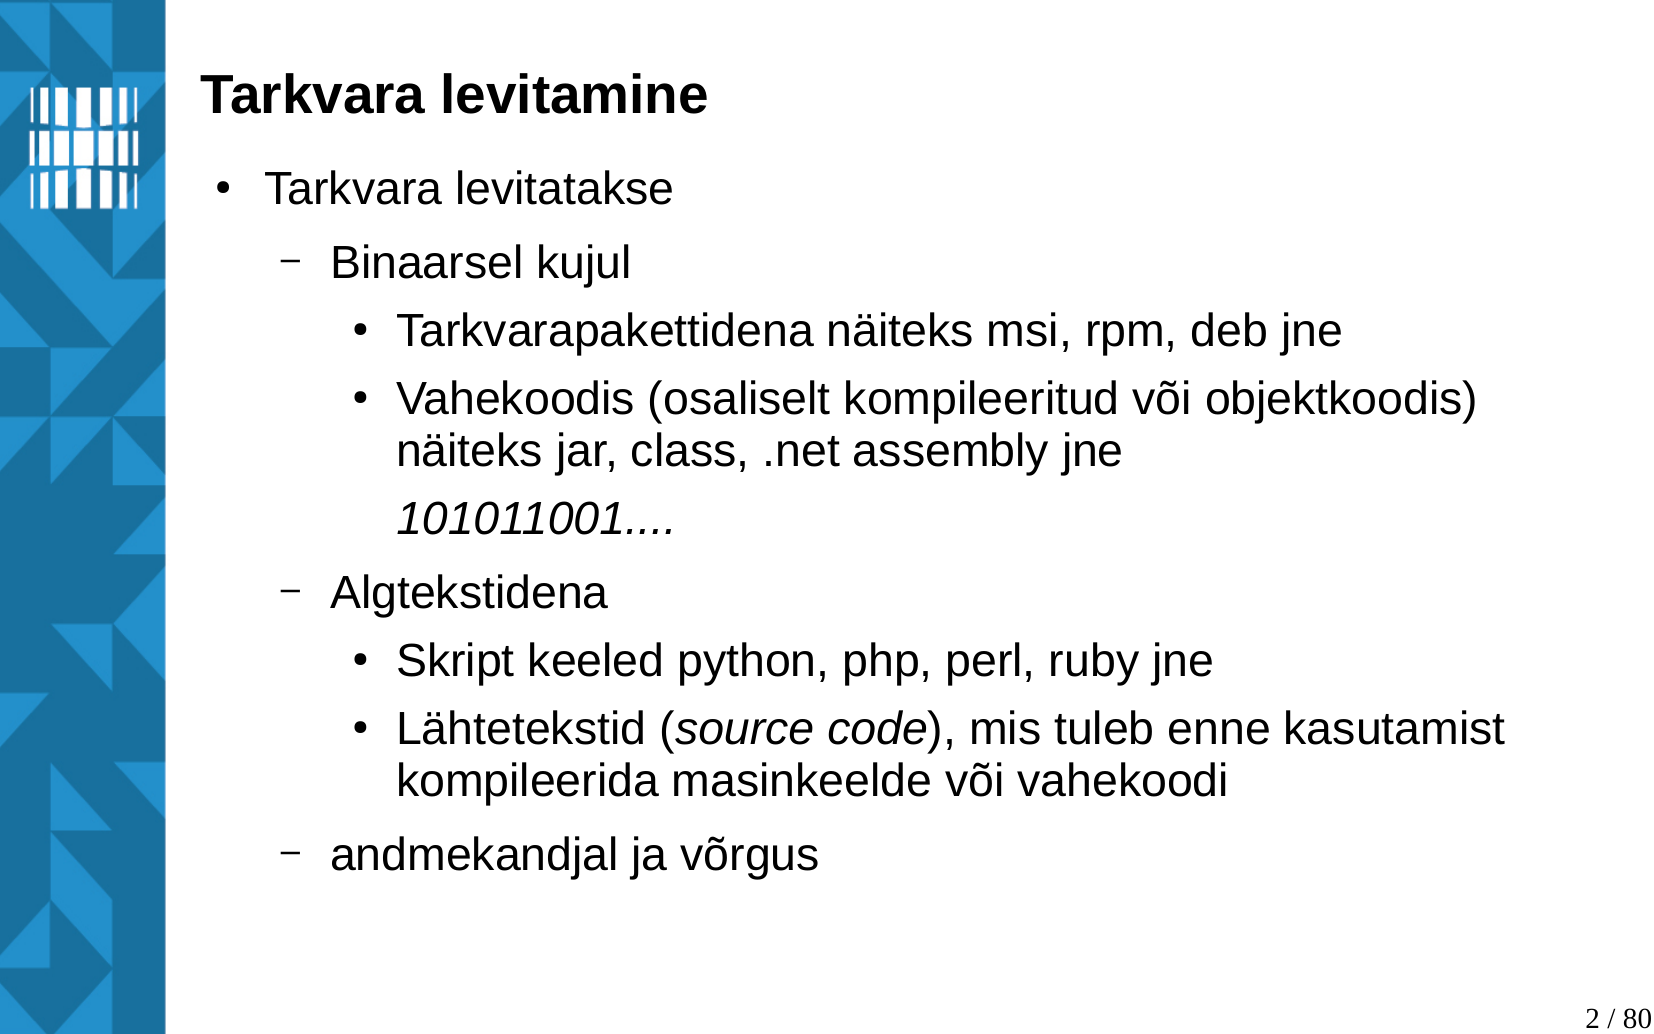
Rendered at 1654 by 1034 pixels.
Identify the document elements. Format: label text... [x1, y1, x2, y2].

title Tarkvara levitamine [200, 41, 1595, 148]
list Tarkvara levitatakse Binaarsel kujul Tarkvarapakettidena näiteks msi, rpm, deb jne Vahekoodis (osaliselt kompileeritud või objektkoodis) näiteks jar, class, .net assembly jne 101011001.... Algtekstidena Skript keeled python, php, perl, ruby jne Lähtetekstid (source code), mis tuleb enne kasutamist kompileerida masinkeelde või vahekoodi andmekandjal ja võrgus [198, 162, 1595, 880]
